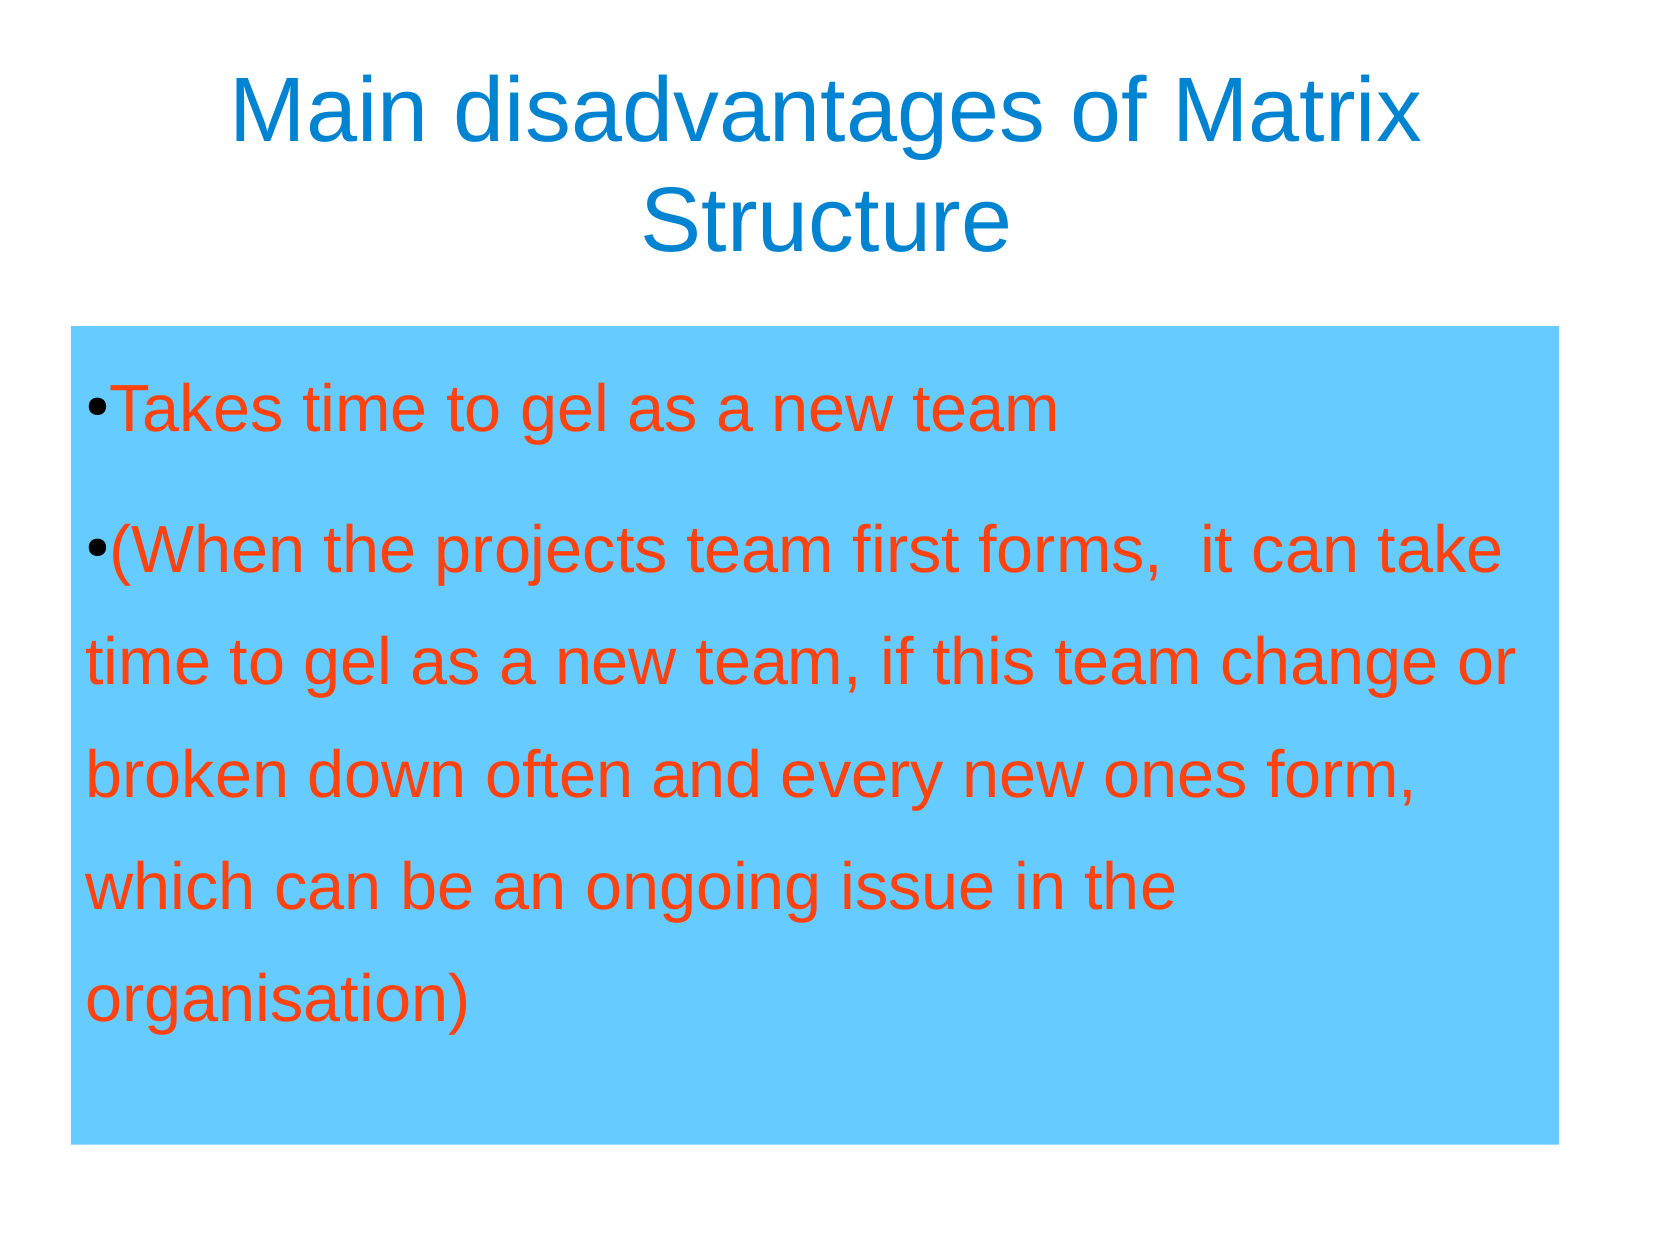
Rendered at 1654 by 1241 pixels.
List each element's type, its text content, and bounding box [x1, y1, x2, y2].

title Main disadvantages of Matrix Structure [82, 49, 1571, 257]
text_box Takes time to gel as a new team (When the projects team first forms, it can take time to gel as a new team, if this team change or broken down often and every new ones form, which can be an ongoing issue in the organisation) [70, 326, 1560, 1145]
